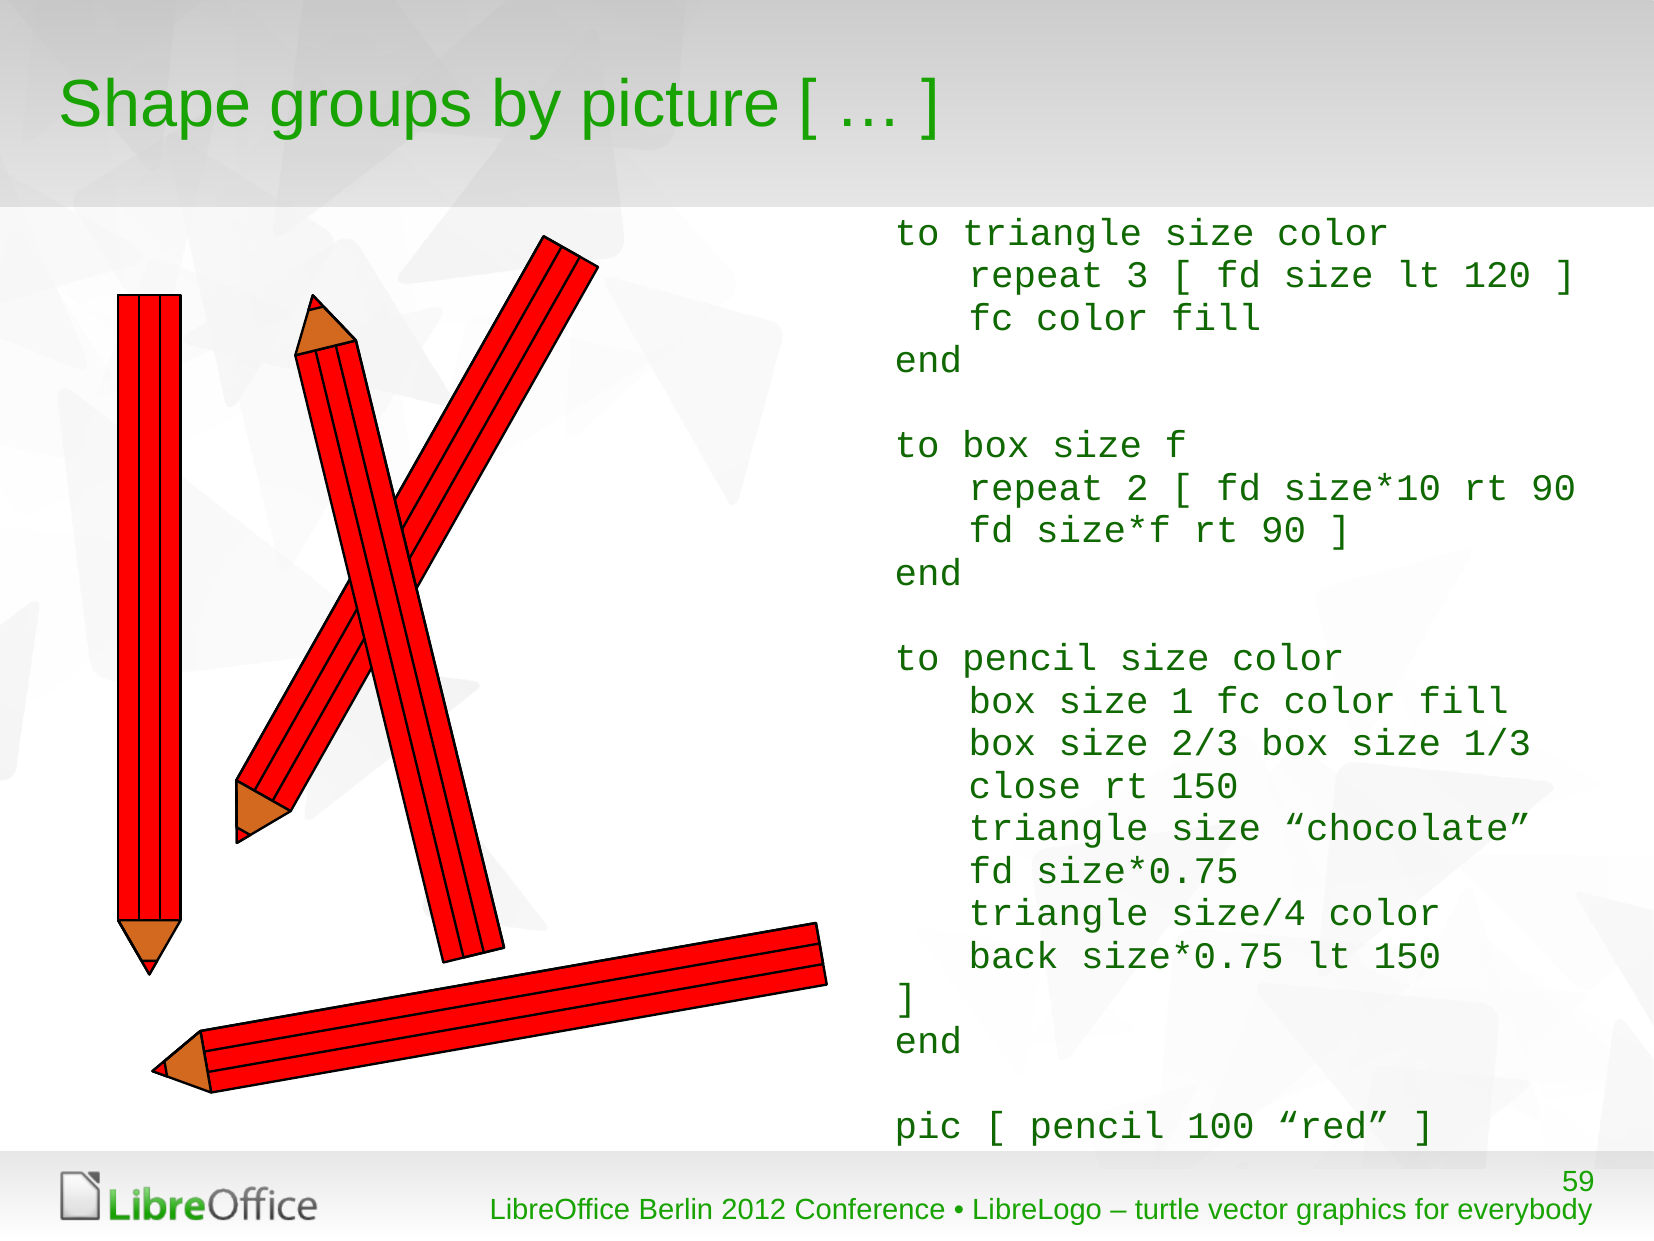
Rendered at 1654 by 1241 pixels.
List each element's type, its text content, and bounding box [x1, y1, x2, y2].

picture [41, 1152, 337, 1240]
text_box to triangle size color repeat 3 [ fd size lt 120 ] fc color fill end to box size f repeat 2 [ fd size*10 rt 90 fd size*f rt 90 ] end to pencil size color box size 1 fc color fill box size 2/3 box size 1/3 close rt 150 triangle size “chocolate” fd size*0.75 triangle size/4 color back size*0.75 lt 150 ] end pic [ pencil 100 “red” ] [879, 206, 1654, 1034]
picture [945, 1035, 955, 1051]
title Shape groups by picture [ … ] [59, 29, 1595, 178]
text_box [236, 295, 462, 963]
picture [915, 1034, 1654, 1169]
text_box [120, 295, 181, 975]
text_box [202, 925, 817, 1049]
text_box [119, 296, 138, 919]
text_box [411, 257, 599, 586]
text_box [140, 296, 159, 919]
text_box [152, 966, 827, 1093]
text_box [206, 946, 821, 1070]
text_box [318, 348, 481, 955]
picture [0, 0, 783, 931]
text_box [338, 343, 502, 950]
text_box [404, 249, 577, 553]
text_box [397, 239, 559, 524]
